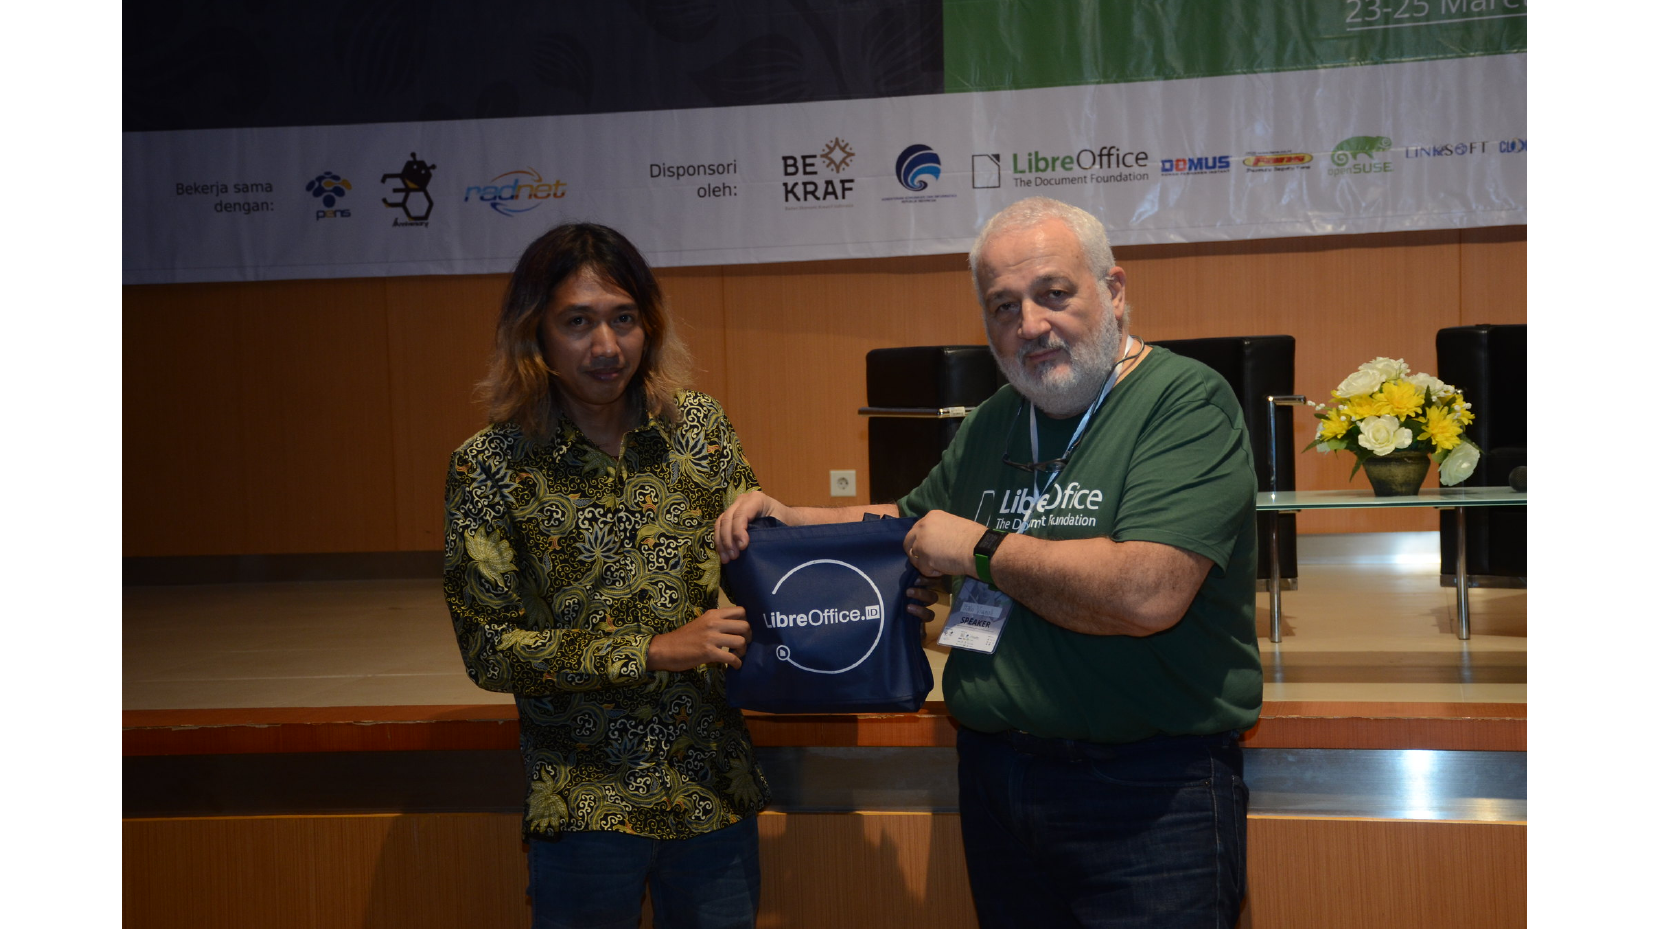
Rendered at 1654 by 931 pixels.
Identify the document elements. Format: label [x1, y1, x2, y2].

picture [122, 0, 1527, 929]
